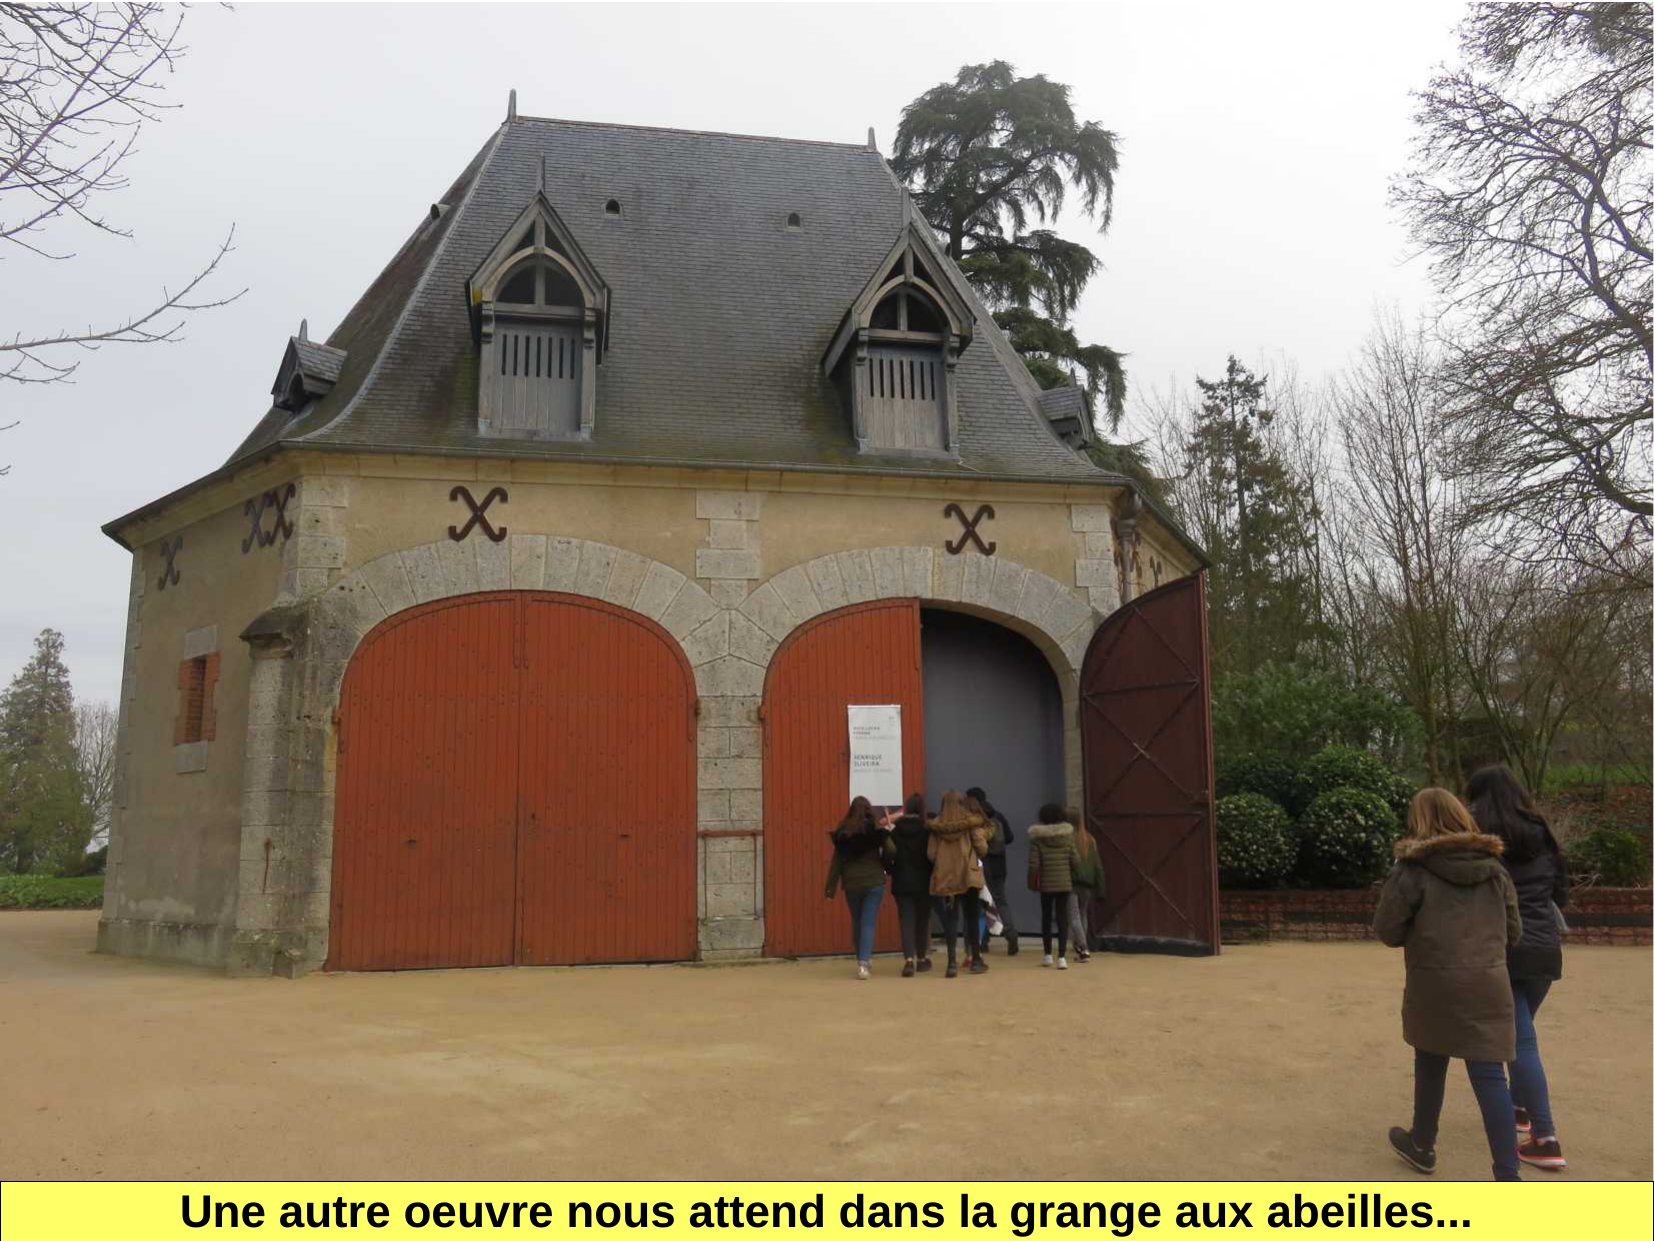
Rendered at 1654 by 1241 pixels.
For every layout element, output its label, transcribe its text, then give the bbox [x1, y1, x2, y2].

text_box Une autre oeuvre nous attend dans la grange aux abeilles... [0, 1181, 1654, 1241]
picture [0, 0, 1654, 1181]
